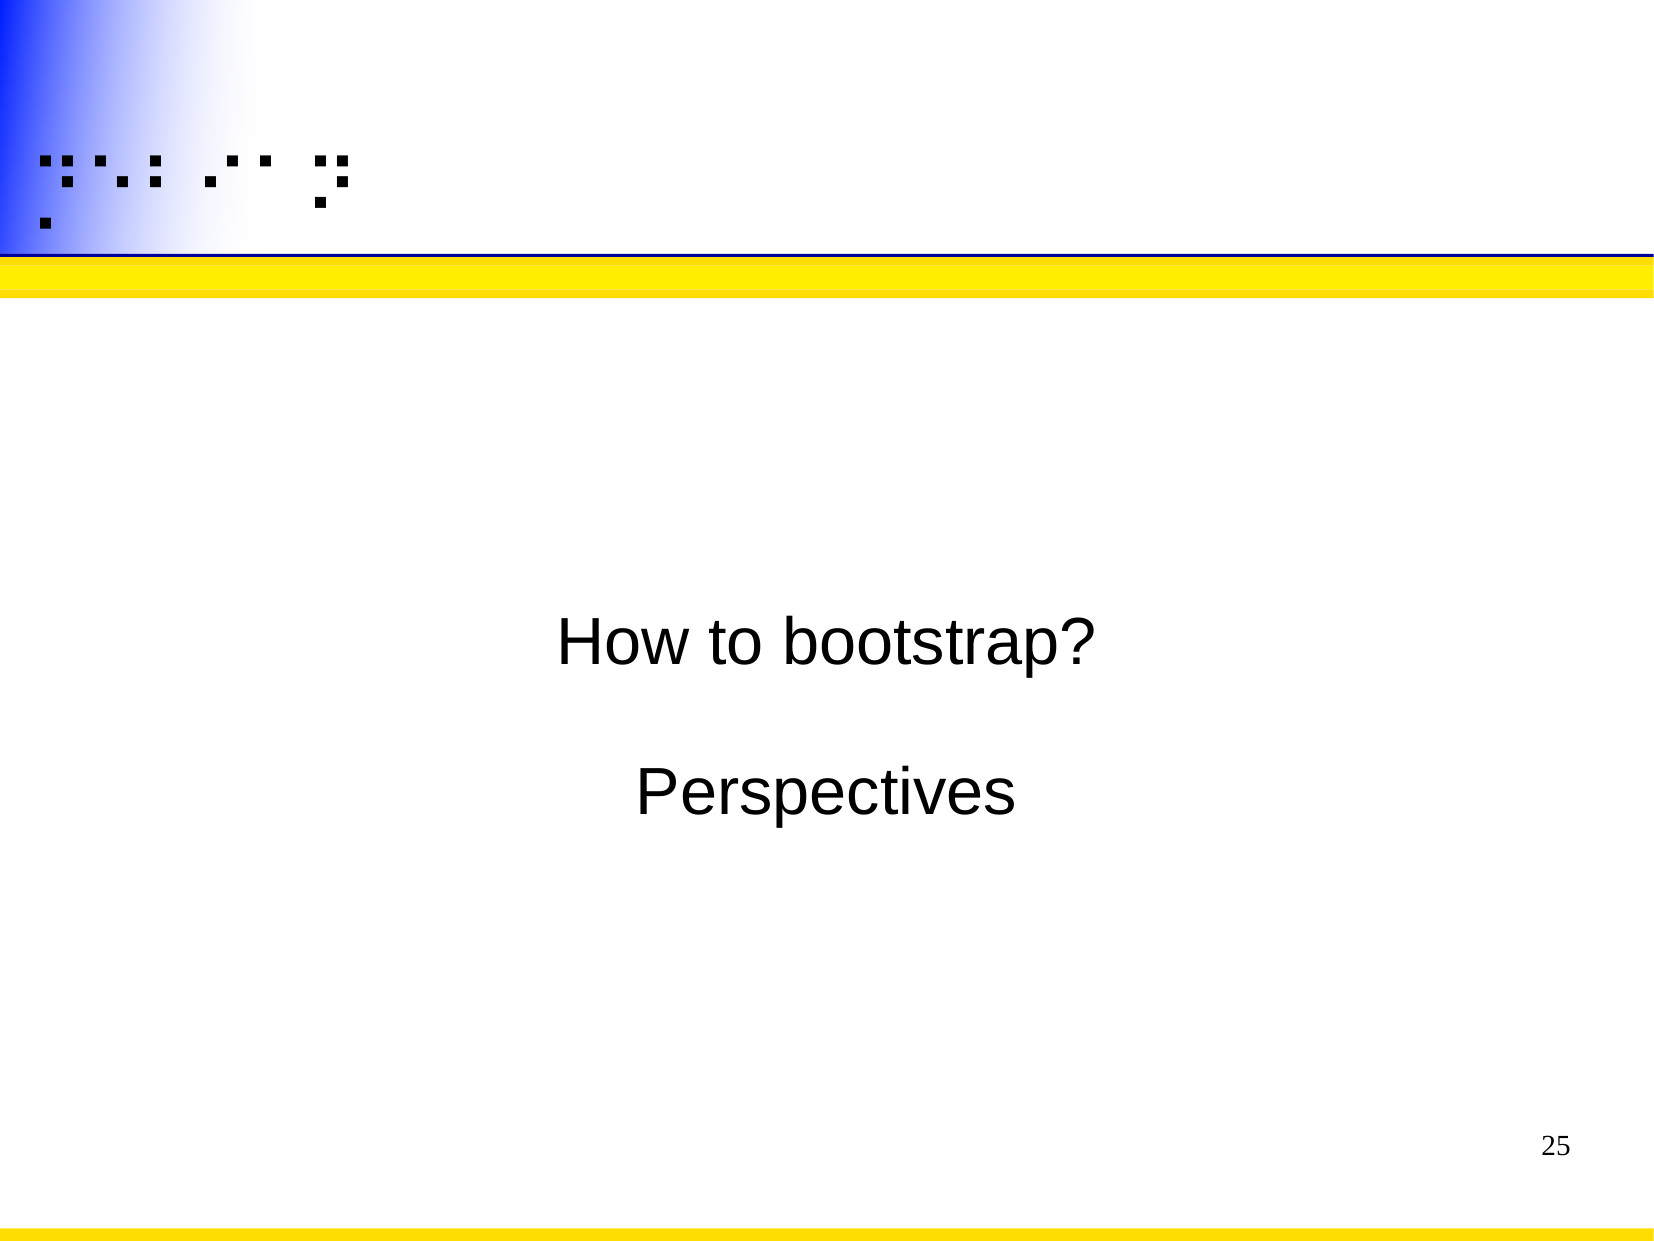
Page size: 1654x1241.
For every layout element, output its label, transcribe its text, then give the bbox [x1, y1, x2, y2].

subtitle How to bootstrap? Perspectives [82, 314, 1571, 1119]
